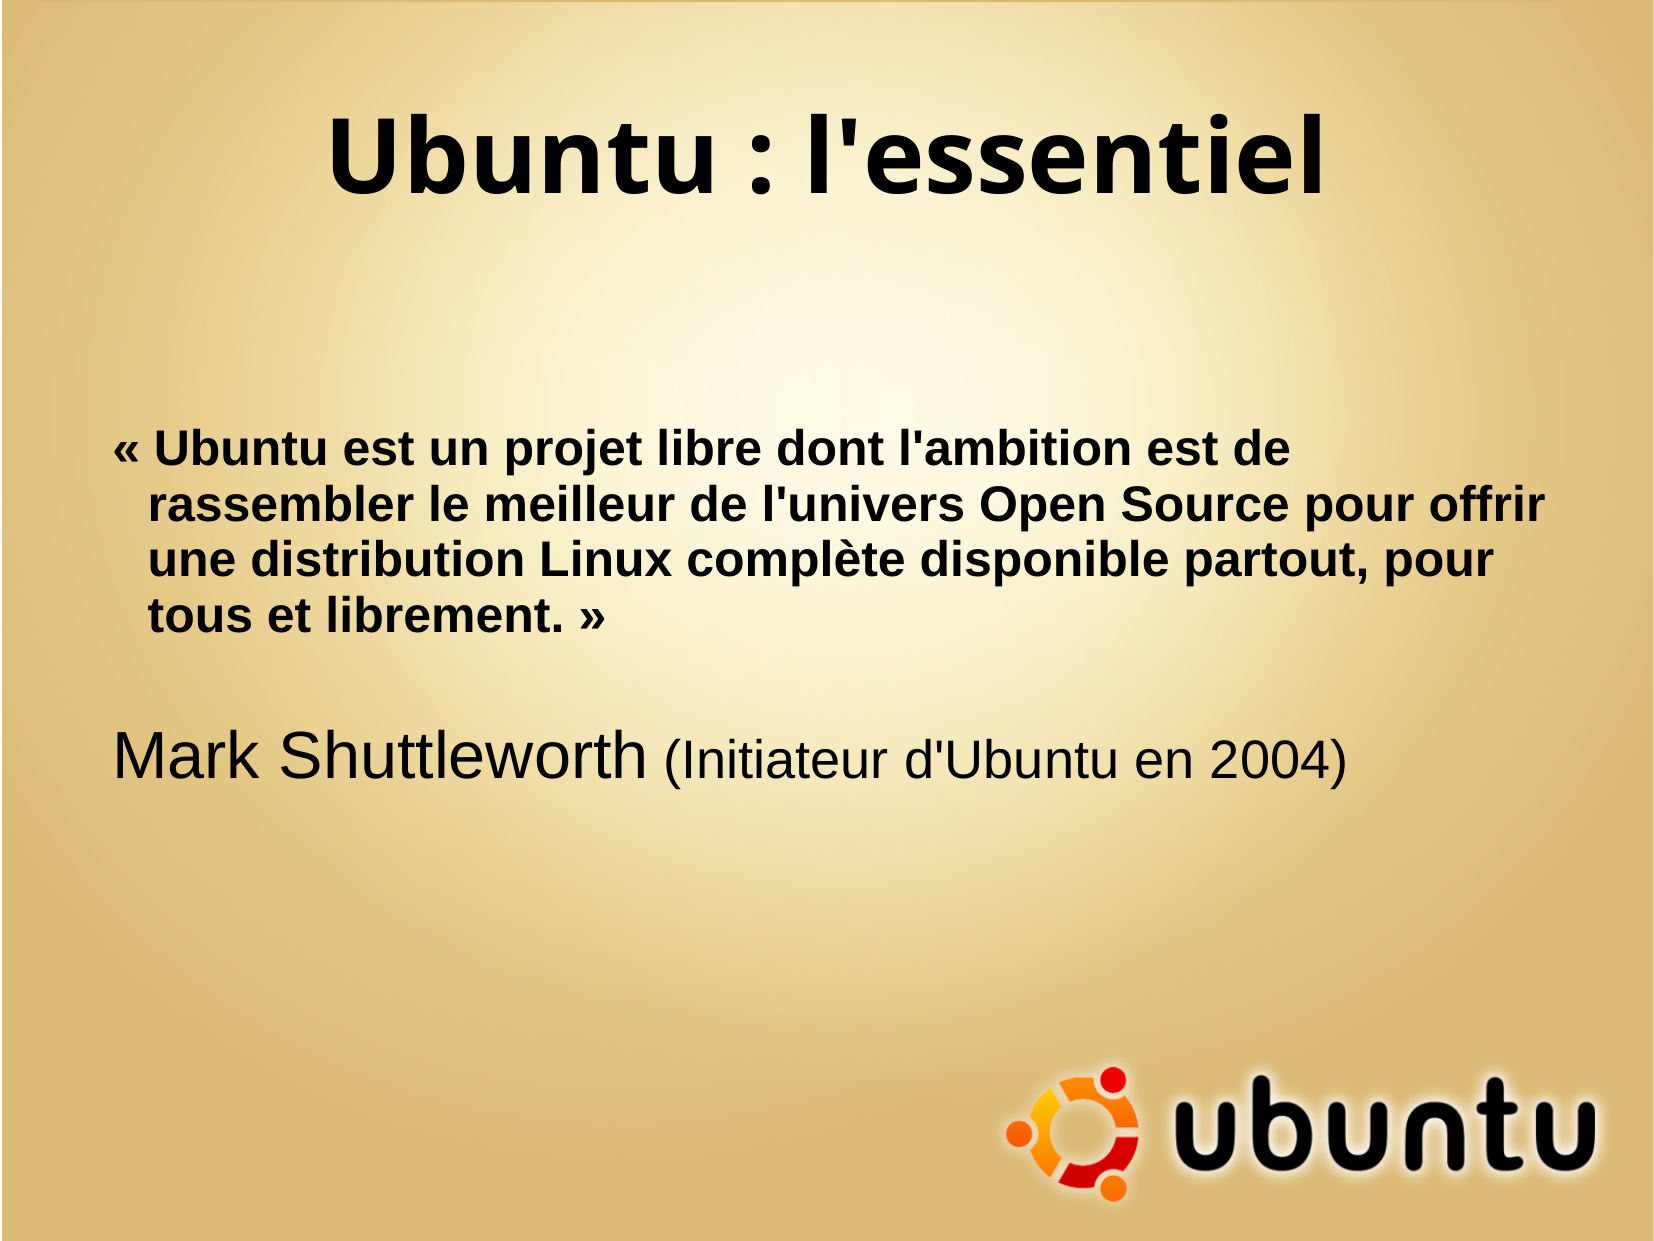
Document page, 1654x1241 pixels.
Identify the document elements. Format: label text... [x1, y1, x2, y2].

title Ubuntu : l'essentiel [82, 49, 1571, 257]
picture [2, 0, 1654, 1241]
subtitle « Ubuntu est un projet libre dont l'ambition est de rassembler le meilleur de l'univers Open Source pour offrir une distribution Linux complète disponible partout, pour tous et librement. » Mark Shuttleworth (Initiateur d'Ubuntu en 2004) [76, 377, 1565, 985]
